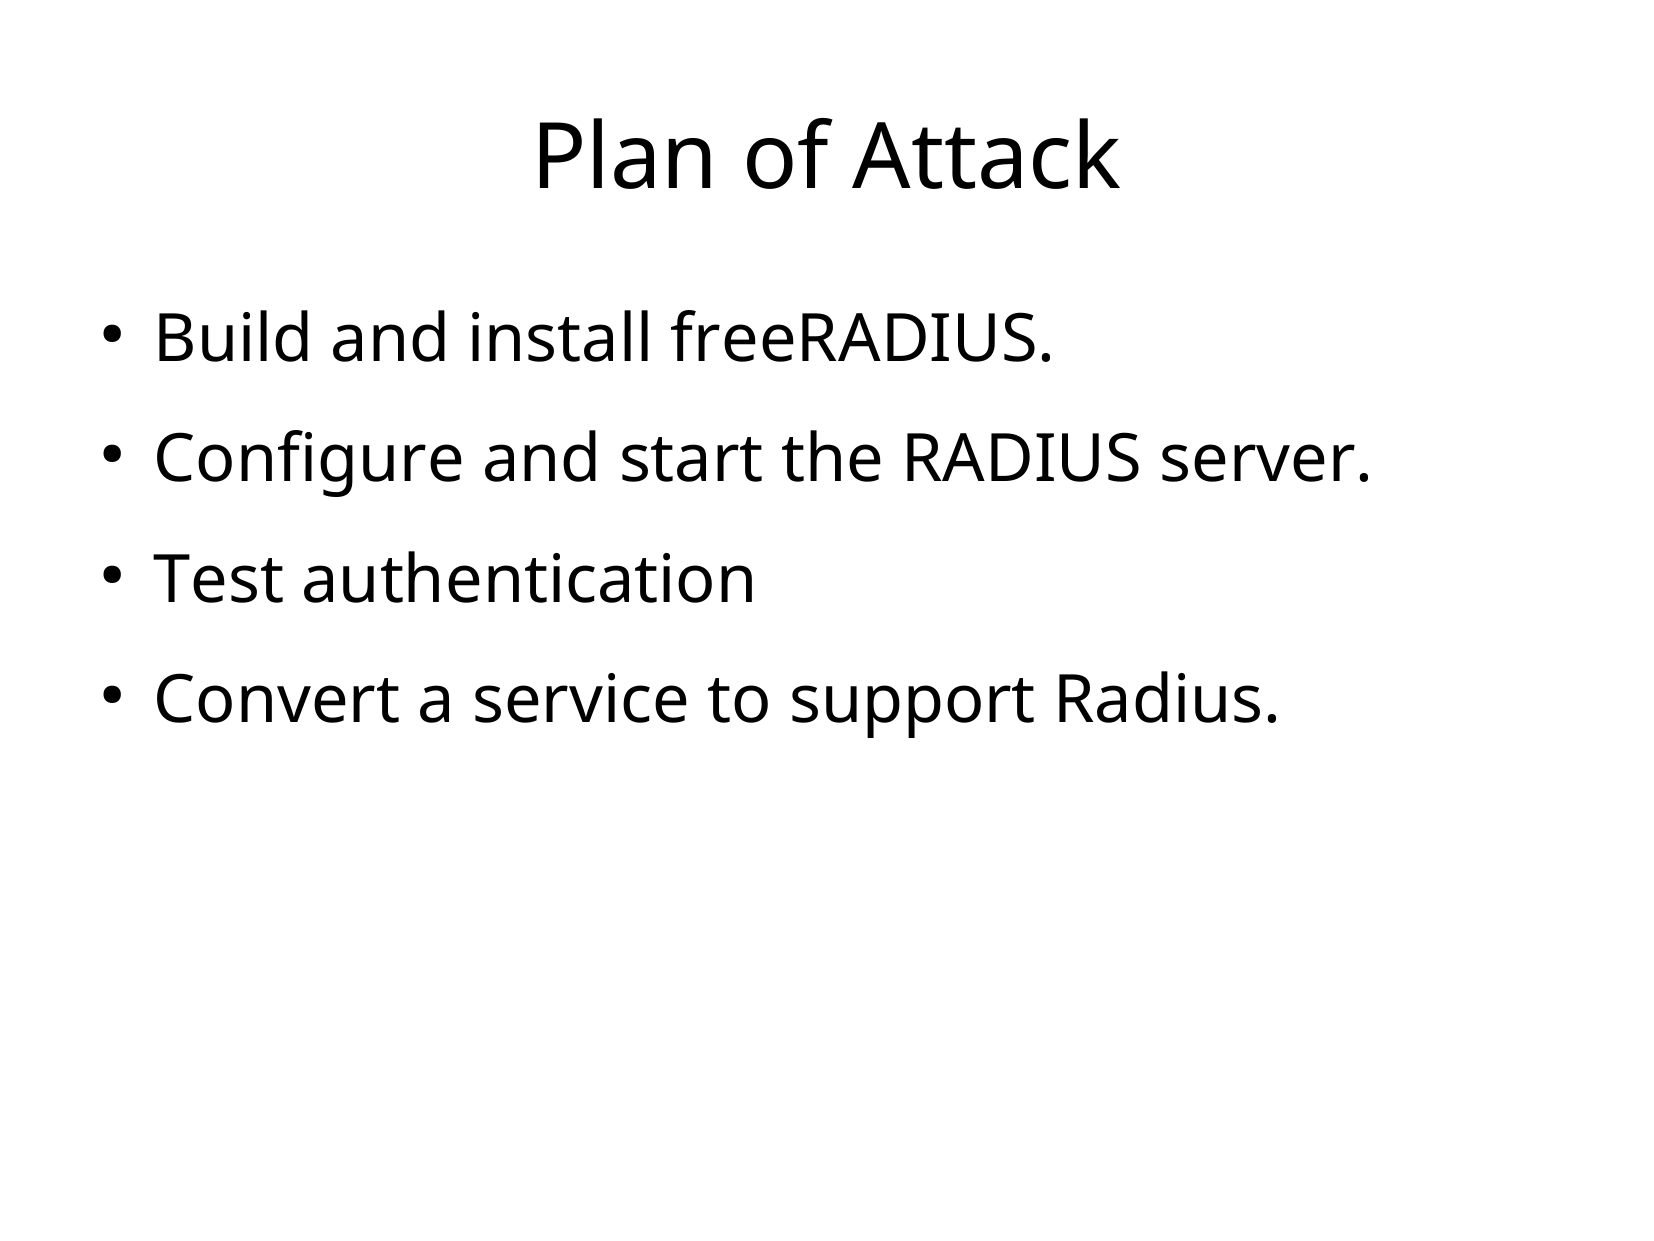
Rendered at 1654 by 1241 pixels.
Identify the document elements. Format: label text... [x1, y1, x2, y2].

list Build and install freeRADIUS. Configure and start the RADIUS server. Test authentication Convert a service to support Radius. [82, 290, 1571, 1109]
title Plan of Attack [82, 49, 1571, 257]
